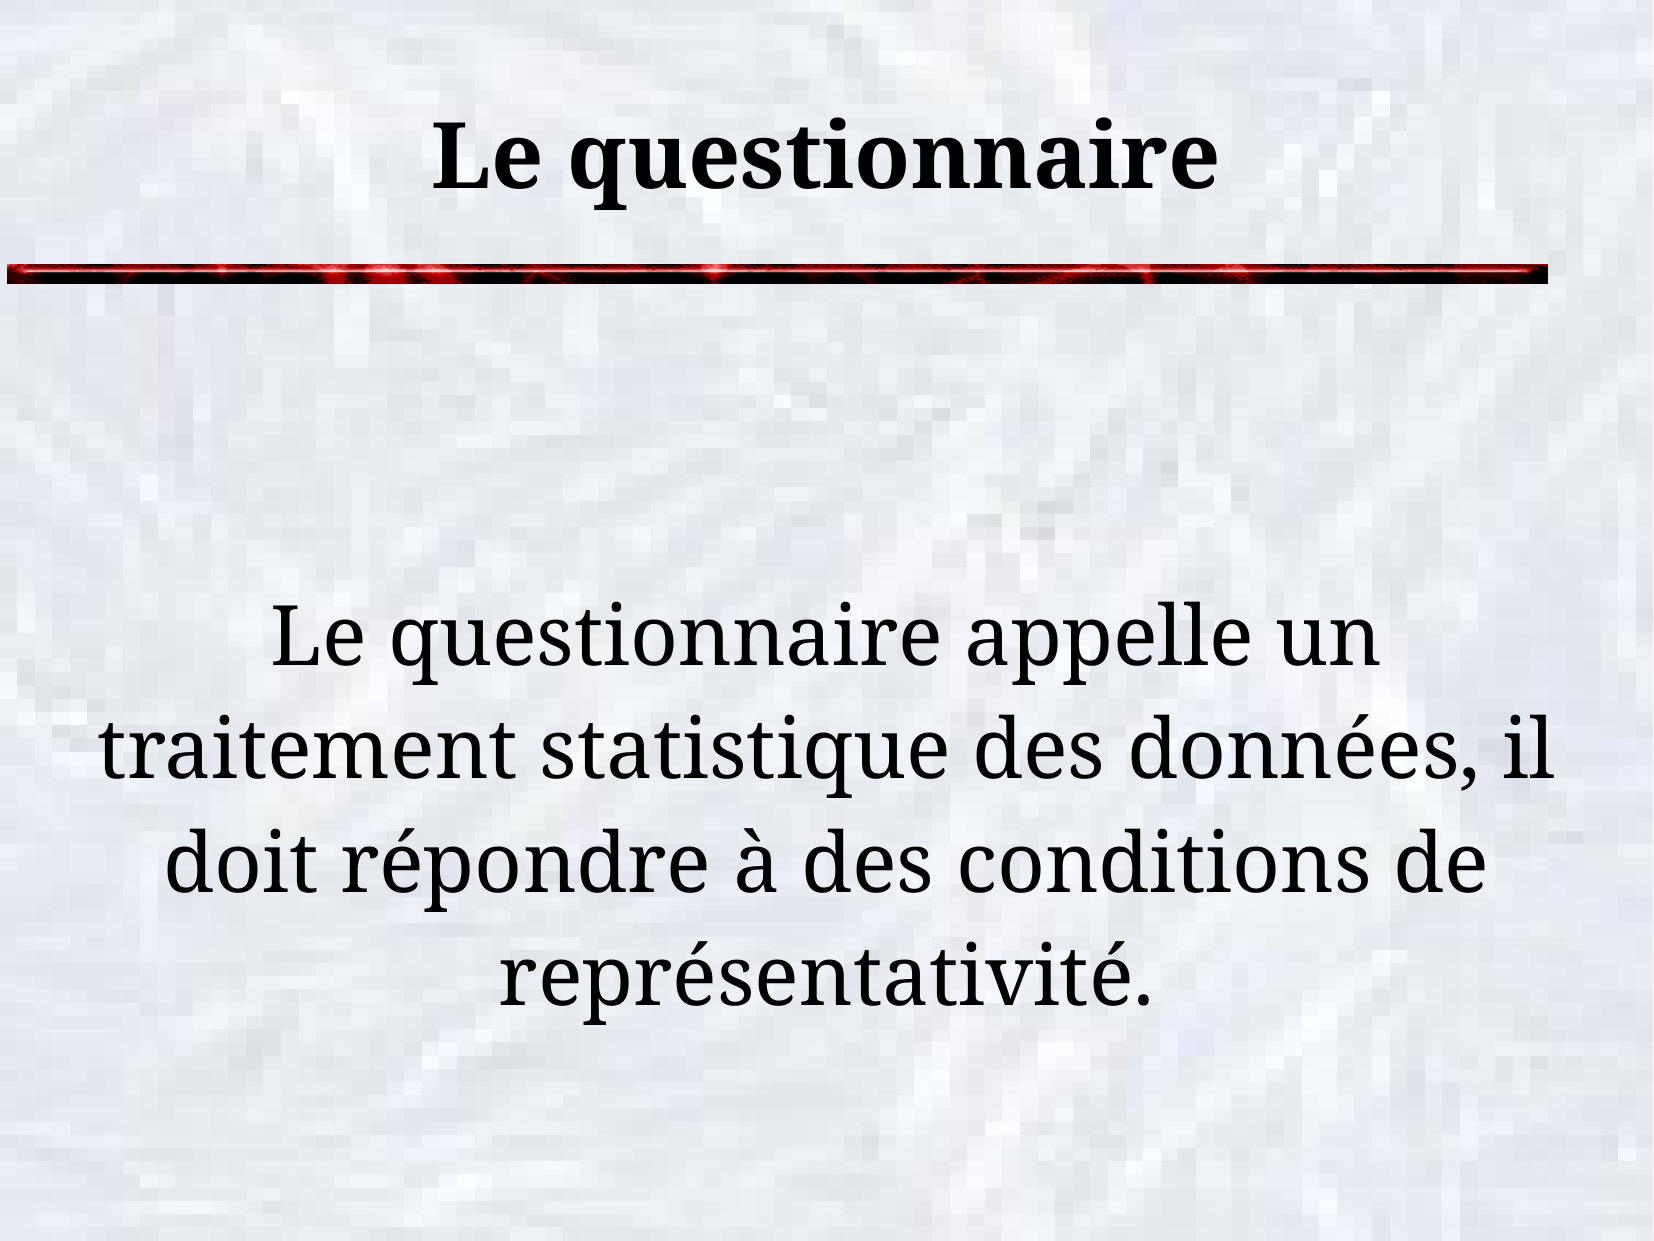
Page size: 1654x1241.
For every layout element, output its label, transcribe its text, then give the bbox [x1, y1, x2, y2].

list Le questionnaire appelle un traitement statistique des données, il doit répondre à des conditions de représentativité. [82, 290, 1571, 1109]
picture [0, 0, 1654, 1241]
title Le questionnaire [82, 49, 1571, 257]
